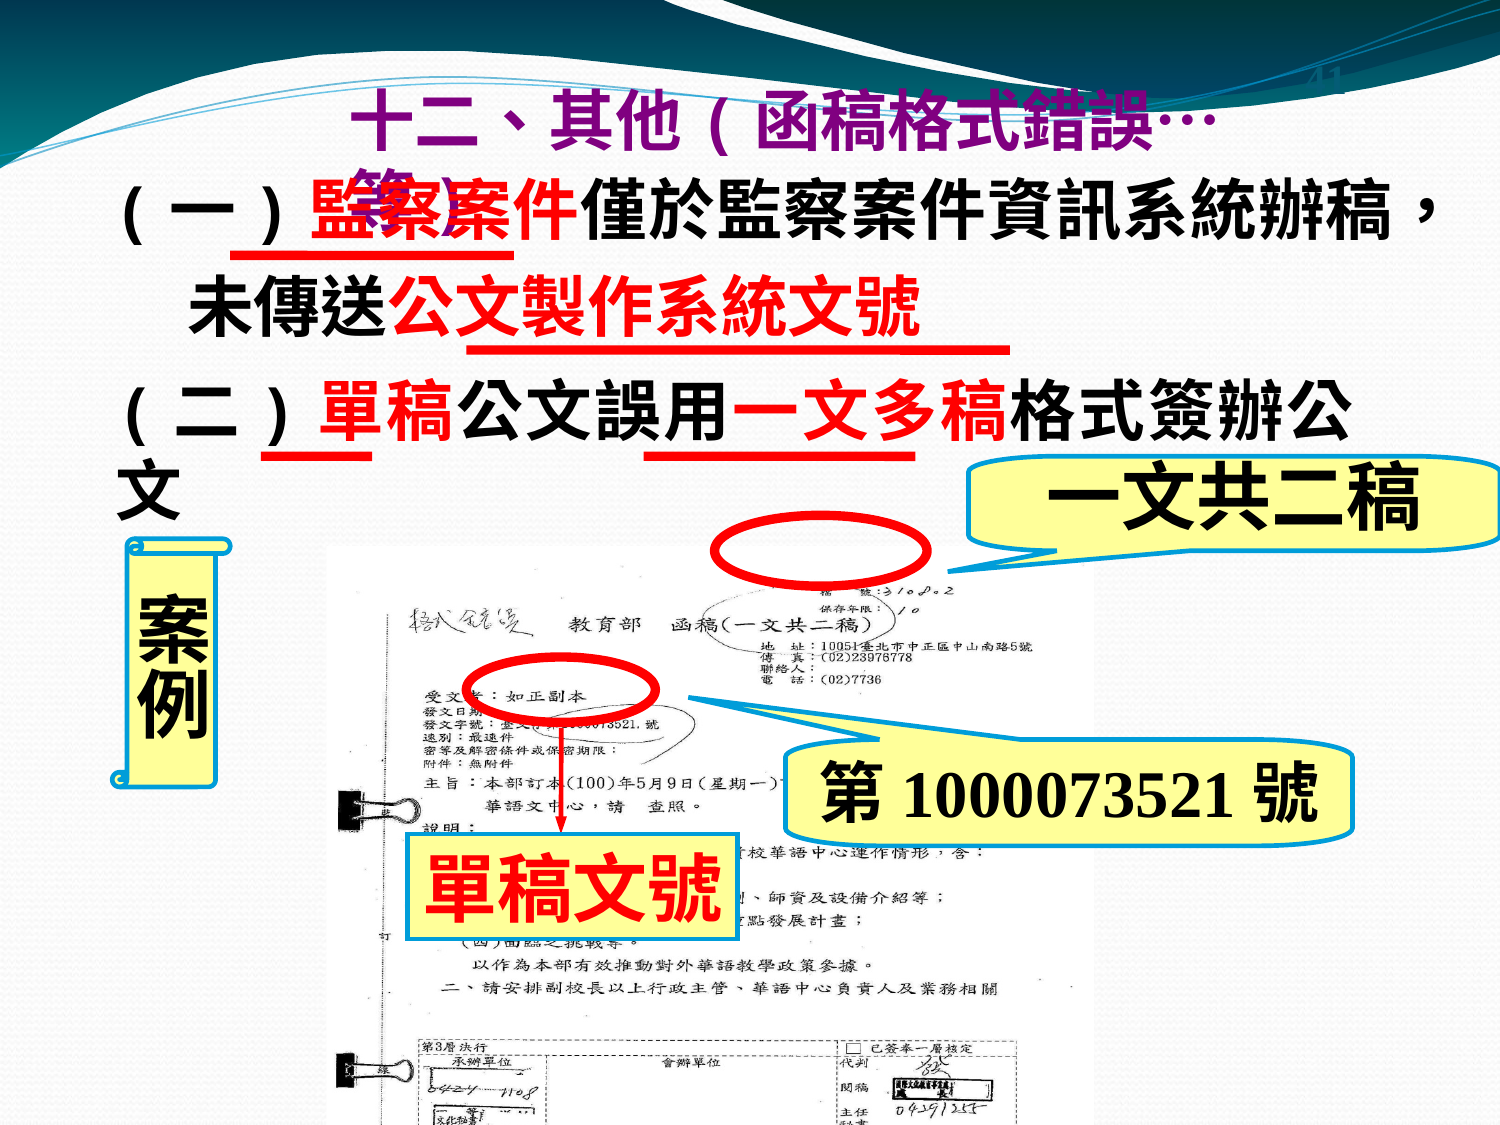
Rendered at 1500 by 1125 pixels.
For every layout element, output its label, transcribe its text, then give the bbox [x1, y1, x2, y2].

text_box 一文共二稿 [947, 456, 1500, 572]
text_box [466, 656, 656, 723]
text_box (一)監察案件僅於監察案件資訊系統辦稿， 未傳送公文製作系統文號 [112, 161, 1409, 353]
text_box 單稿文號 [408, 834, 738, 939]
text_box [714, 515, 928, 587]
title 十二、其他(函稿格式錯誤…等) [348, 71, 1306, 146]
picture [326, 546, 1094, 1125]
text_box [1305, 42, 1431, 103]
text_box 第1000073521號 [688, 697, 1353, 846]
text_box (二)單稿公文誤用一文多稿格式簽辦公文 [100, 361, 1369, 457]
text_box 案例 [112, 538, 231, 787]
